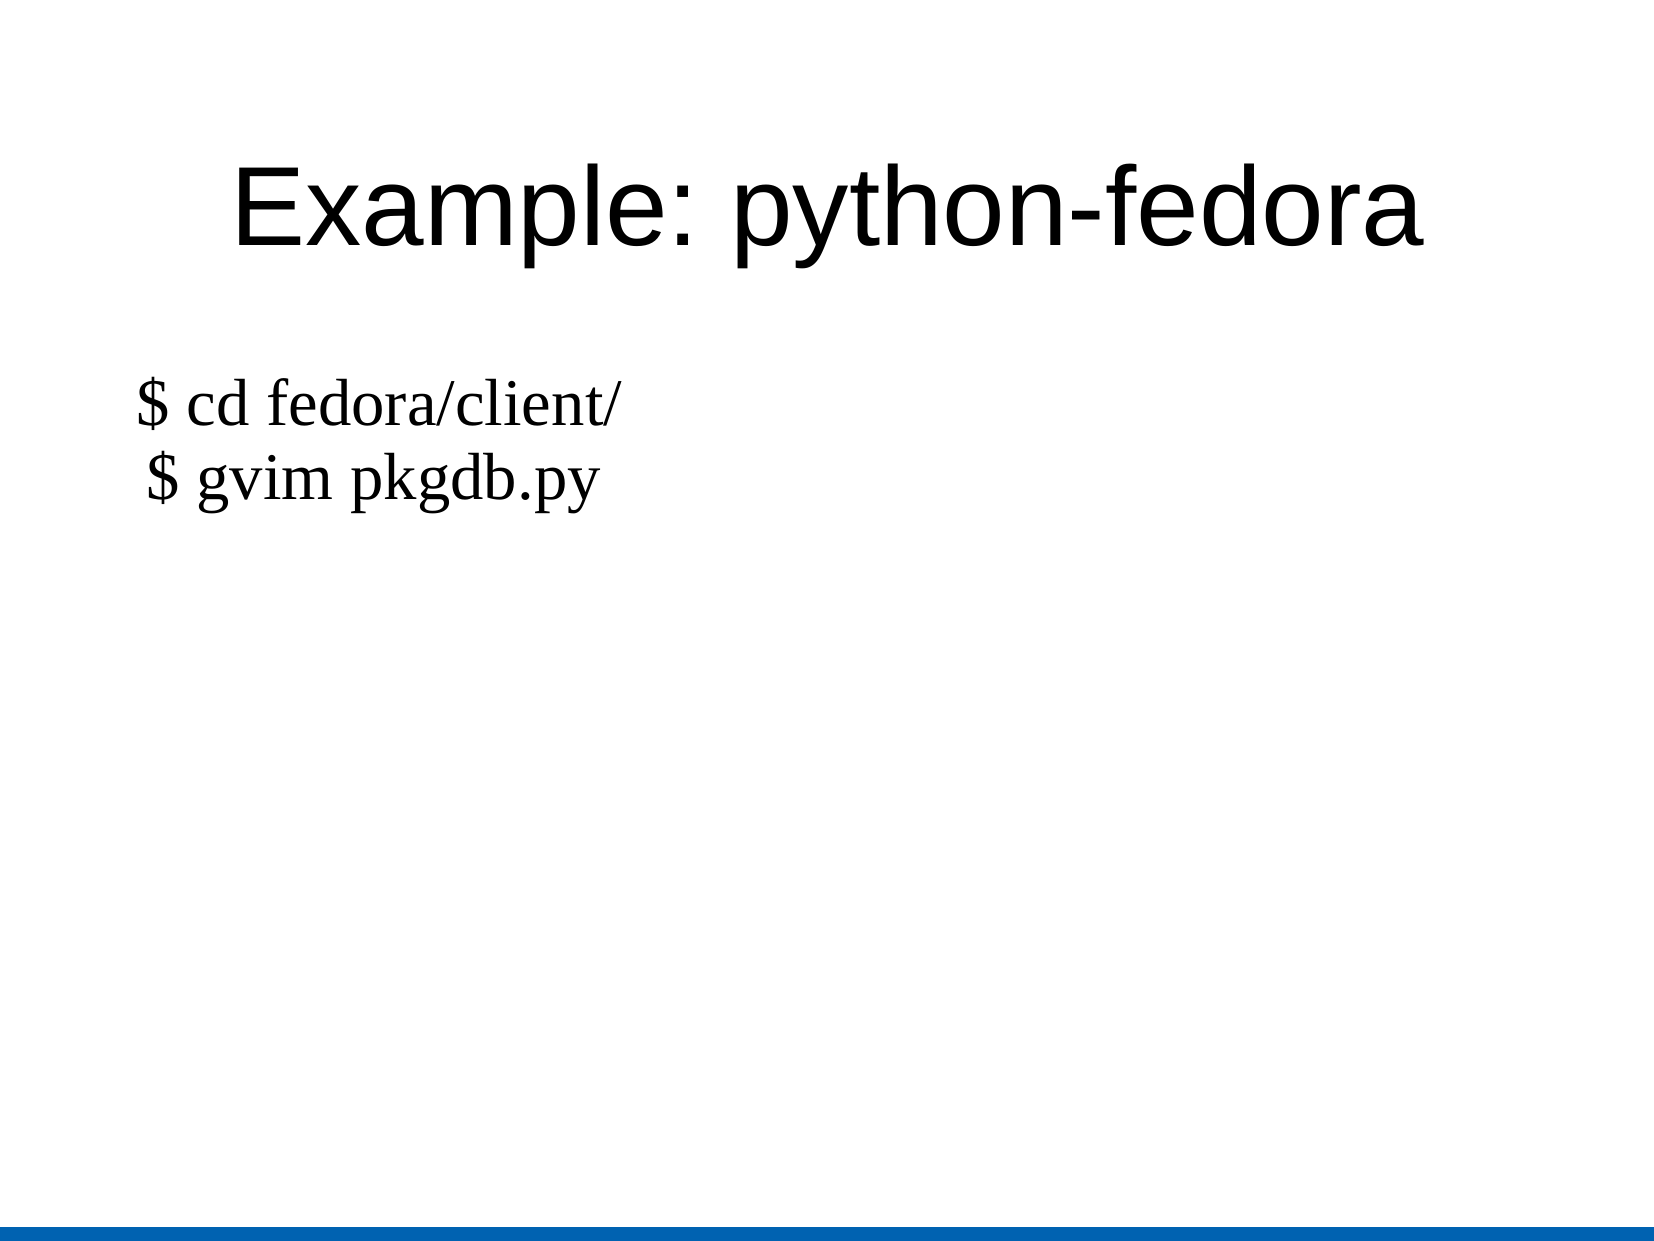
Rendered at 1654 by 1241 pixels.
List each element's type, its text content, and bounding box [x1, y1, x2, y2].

title Example: python-fedora [121, 102, 1533, 311]
subtitle $ cd fedora/client/ $ gvim pkgdb.py [112, 300, 1525, 580]
